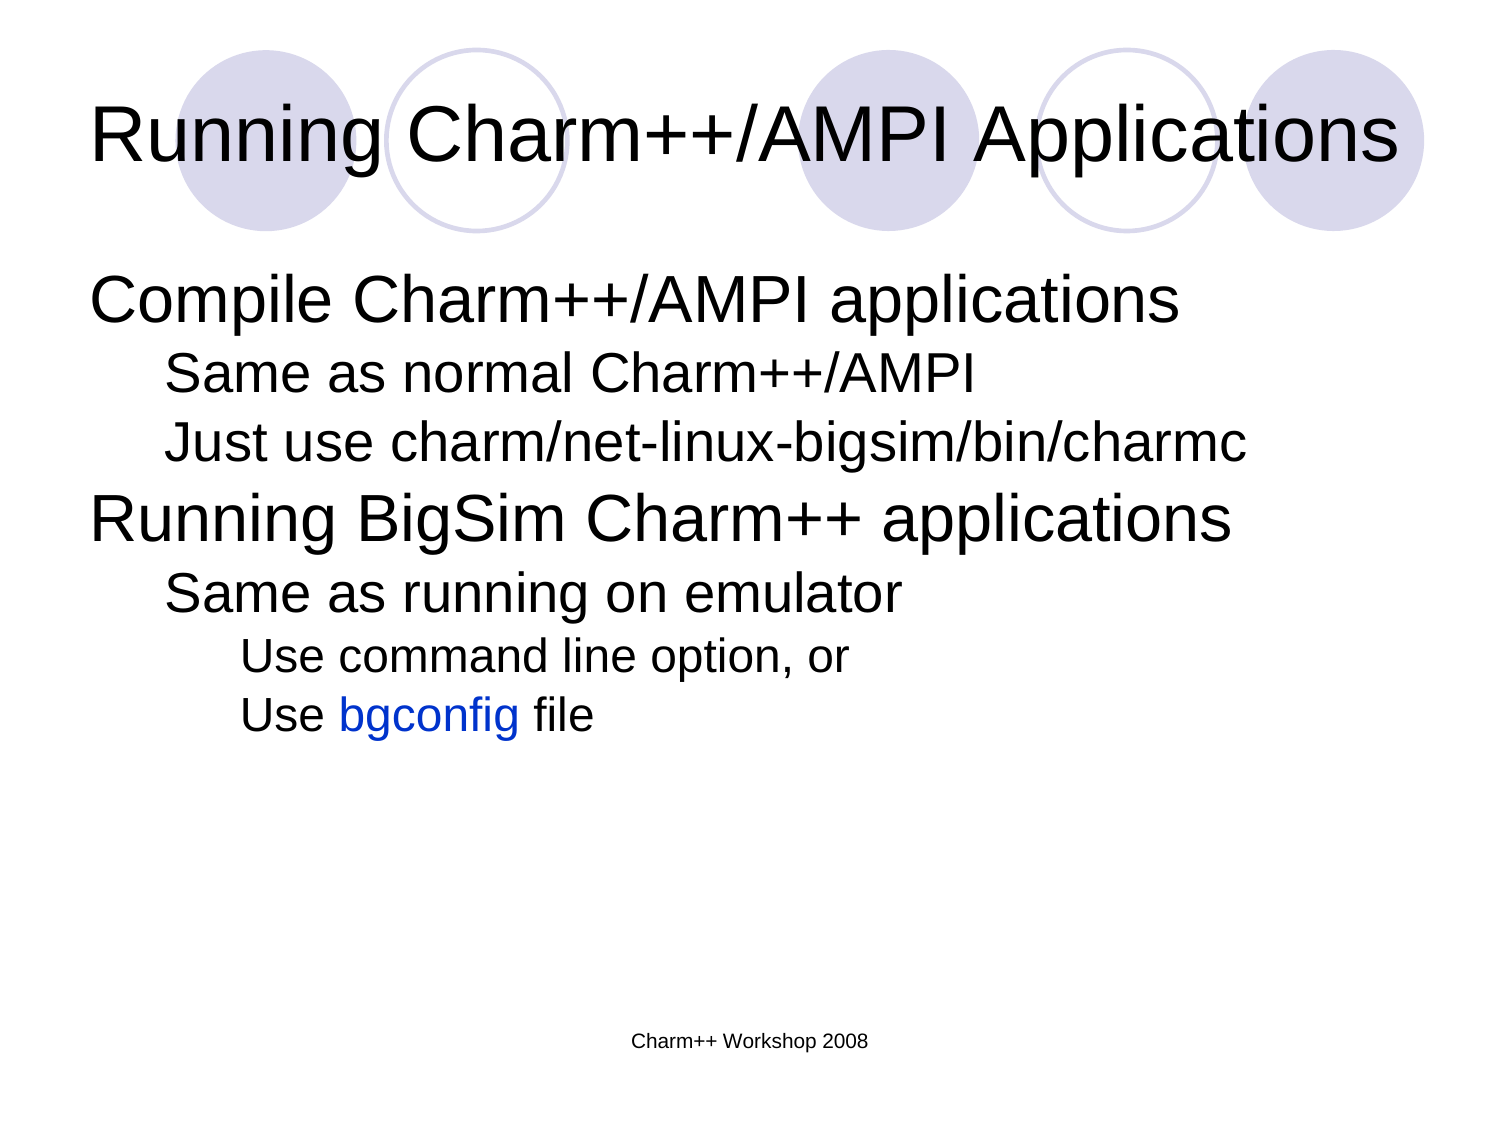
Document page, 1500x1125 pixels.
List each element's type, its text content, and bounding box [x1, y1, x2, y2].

list Compile Charm++/AMPI applications Same as normal Charm++/AMPI Just use charm/net-linux-bigsim/bin/charmc Running BigSim Charm++ applications Same as running on emulator Use command line option, or Use bgconfig file [75, 262, 1426, 1006]
title Running Charm++/AMPI Applications [75, 45, 1426, 233]
